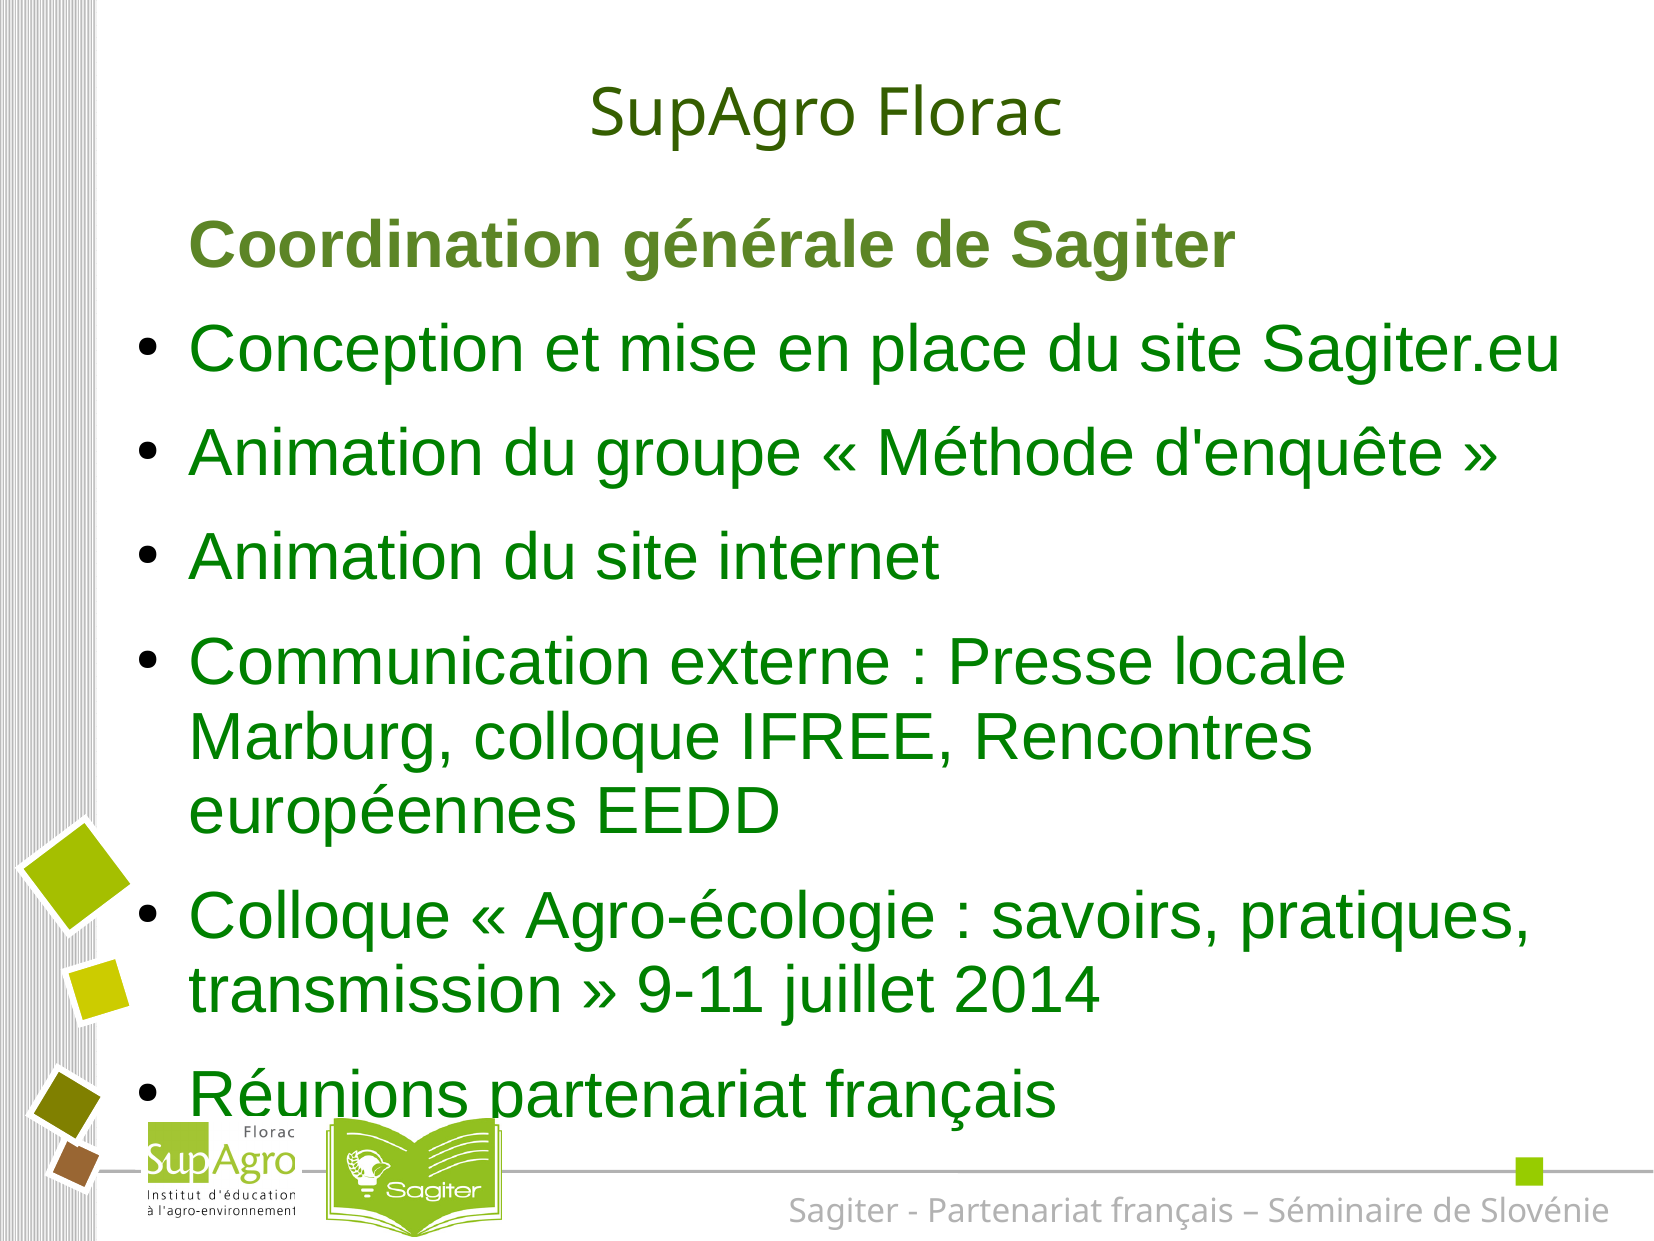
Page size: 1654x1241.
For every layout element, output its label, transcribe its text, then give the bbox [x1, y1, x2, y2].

list Coordination générale de Sagiter Conception et mise en place du site Sagiter.eu Animation du groupe « Méthode d'enquête » Animation du site internet Communication externe : Presse locale Marburg, colloque IFREE, Rencontres européennes EEDD Colloque « Agro-écologie : savoirs, pratiques, transmission » 9-11 juillet 2014 Réunions partenariat français [118, 206, 1571, 1109]
text_box [0, 0, 118, 1241]
picture [147, 1122, 296, 1218]
title SupAgro Florac [97, 41, 1571, 178]
picture [326, 1118, 502, 1237]
text_box Sagiter - Partenariat français – Séminaire de Slovénie [124, 1178, 1627, 1240]
text_box [1515, 1157, 1544, 1186]
